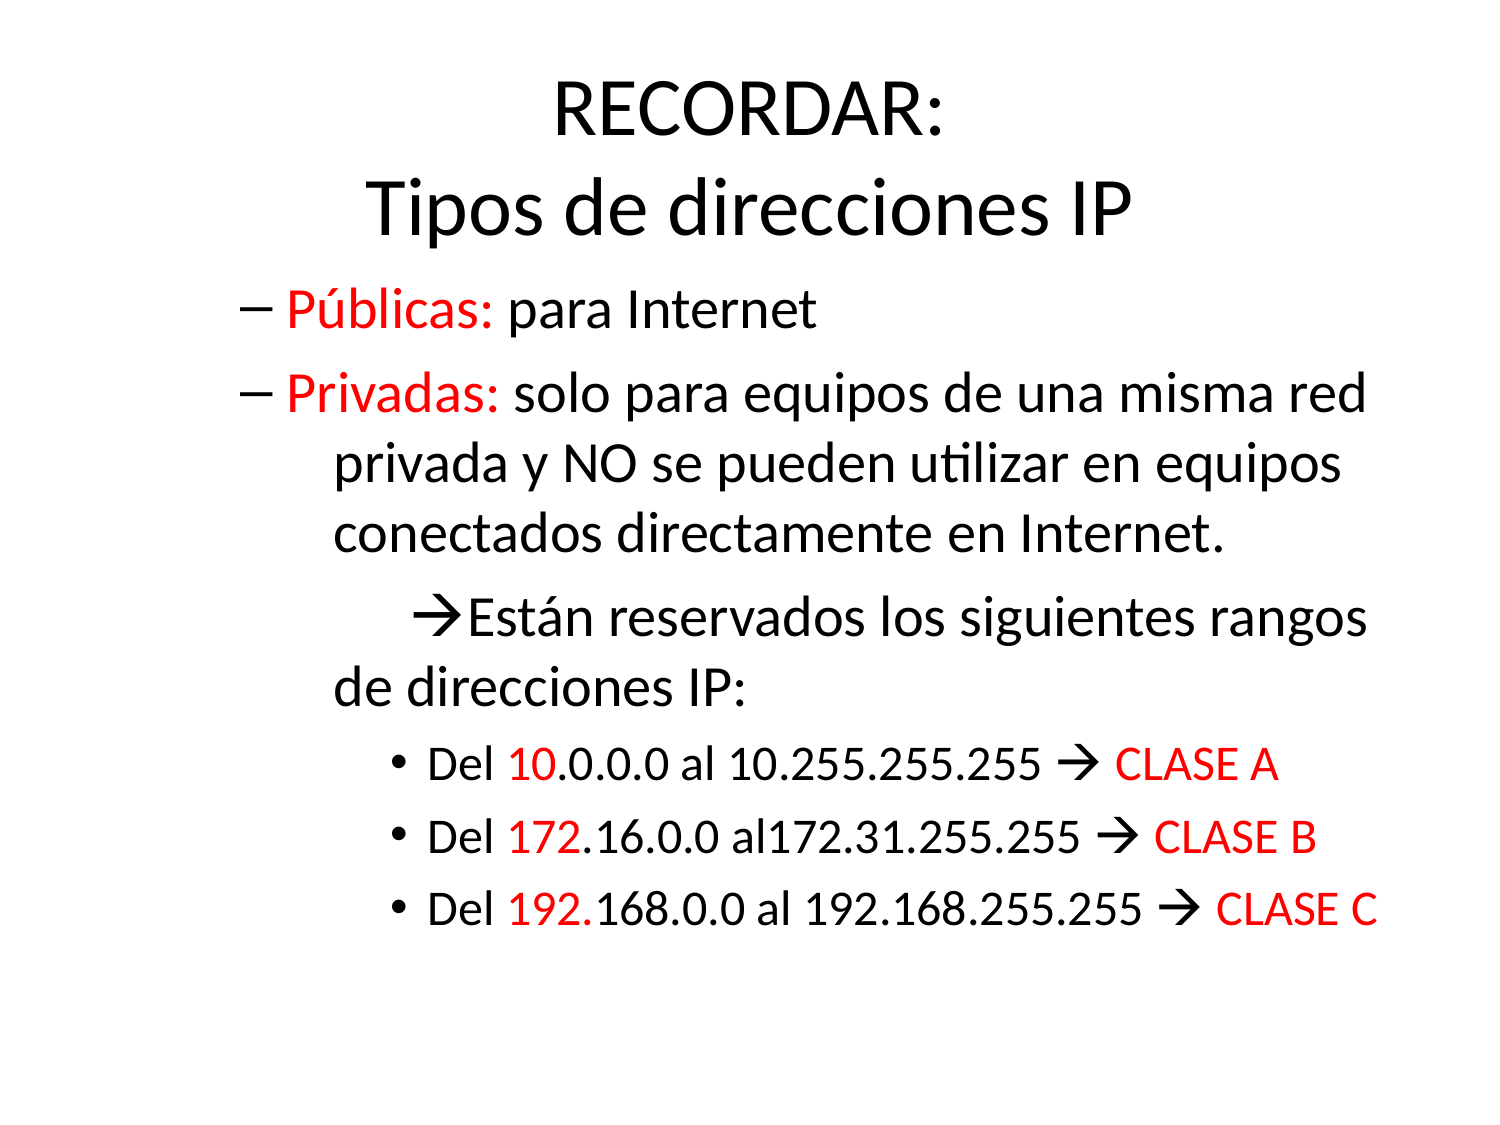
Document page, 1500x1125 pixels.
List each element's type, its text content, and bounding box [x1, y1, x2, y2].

title RECORDAR: Tipos de direcciones IP [75, 45, 1426, 233]
list Públicas: para Internet Privadas: solo para equipos de una misma red privada y NO se pueden utilizar en equipos conectados directamente en Internet. Están reservados los siguientes rangos de direcciones IP: Del 10.0.0.0 al 10.255.255.255  CLASE A Del 172.16.0.0 al172.31.255.255  CLASE B Del 192.168.0.0 al 192.168.255.255  CLASE C [75, 262, 1426, 1005]
